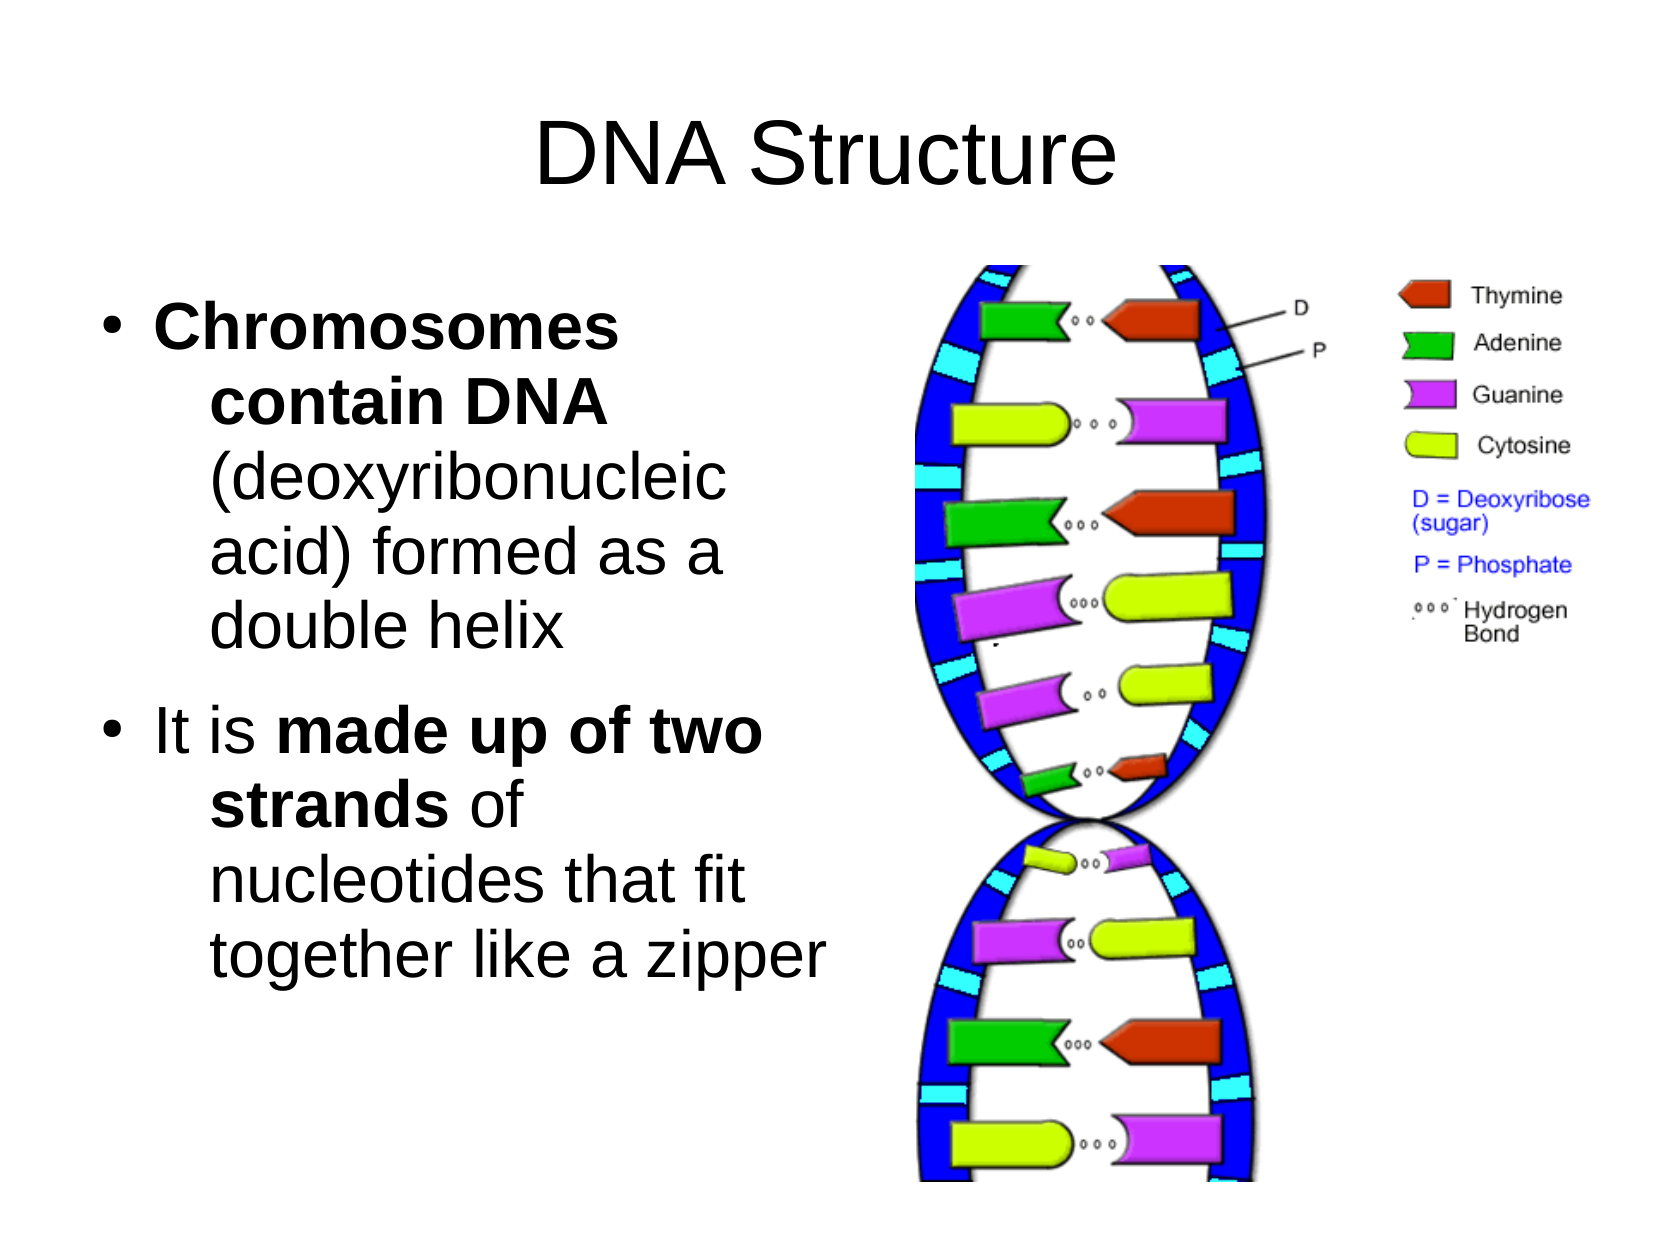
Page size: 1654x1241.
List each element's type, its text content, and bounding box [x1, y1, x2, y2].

picture [915, 265, 1591, 1182]
list Chromosomes contain DNA (deoxyribonucleic acid) formed as a double helix It is made up of two strands of nucleotides that fit together like a zipper [82, 289, 857, 1182]
title DNA Structure [82, 49, 1571, 257]
